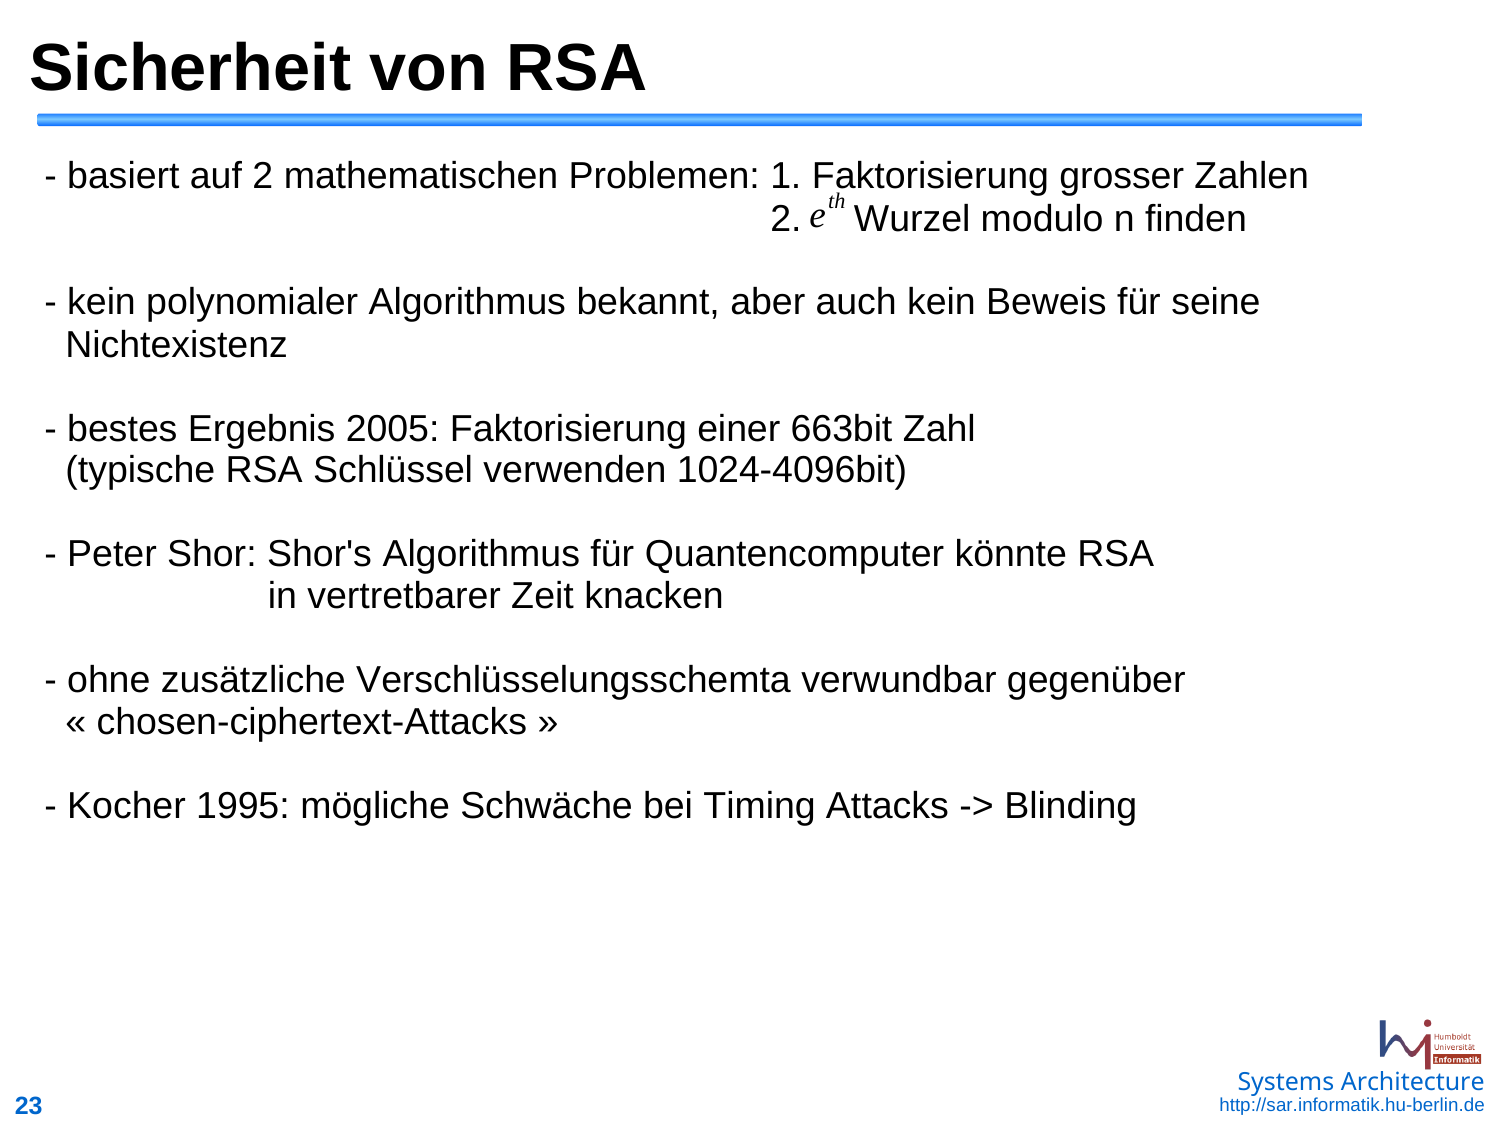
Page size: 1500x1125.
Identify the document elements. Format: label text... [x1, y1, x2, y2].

chart [803, 188, 852, 237]
picture [1376, 1016, 1483, 1071]
title Sicherheit von RSA [29, 26, 1500, 108]
text_box - basiert auf 2 mathematischen Problemen: 1. Faktorisierung grosser Zahlen 2. Wurzel modulo n finden - kein polynomialer Algorithmus bekannt, aber auch kein Beweis für seine Nichtexistenz - bestes Ergebnis 2005: Faktorisierung einer 663bit Zahl (typische RSA Schlüssel verwenden 1024-4096bit) - Peter Shor: Shor's Algorithmus für Quantencomputer könnte RSA in vertretbarer Zeit knacken - ohne zusätzliche Verschlüsselungsschemta verwundbar gegenüber « chosen-ciphertext-Attacks » - Kocher 1995: mögliche Schwäche bei Timing Attacks -> Blinding [29, 147, 1359, 1061]
